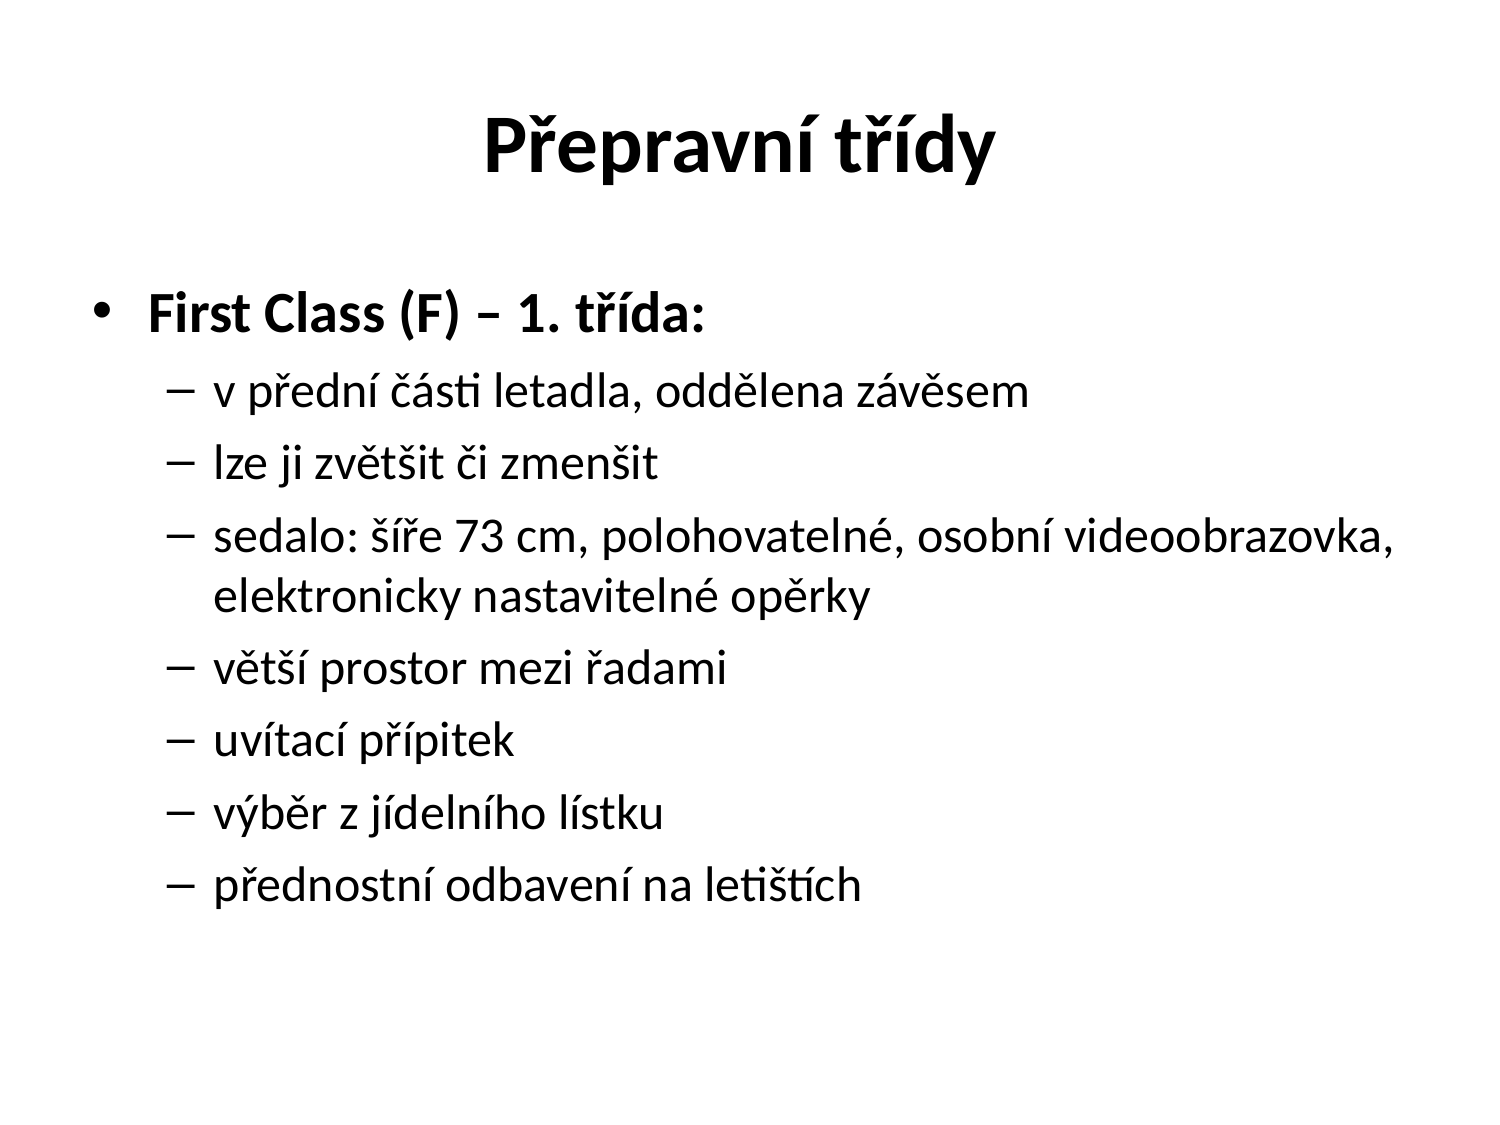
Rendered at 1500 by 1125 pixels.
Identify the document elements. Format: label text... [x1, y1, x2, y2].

list First Class (F) – 1. třída: v přední části letadla, oddělena závěsem lze ji zvětšit či zmenšit sedalo: šíře 73 cm, polohovatelné, osobní videoobrazovka, elektronicky nastavitelné opěrky větší prostor mezi řadami uvítací přípitek výběr z jídelního lístku přednostní odbavení na letištích [76, 267, 1427, 1010]
title Přepravní třídy [75, 45, 1426, 233]
